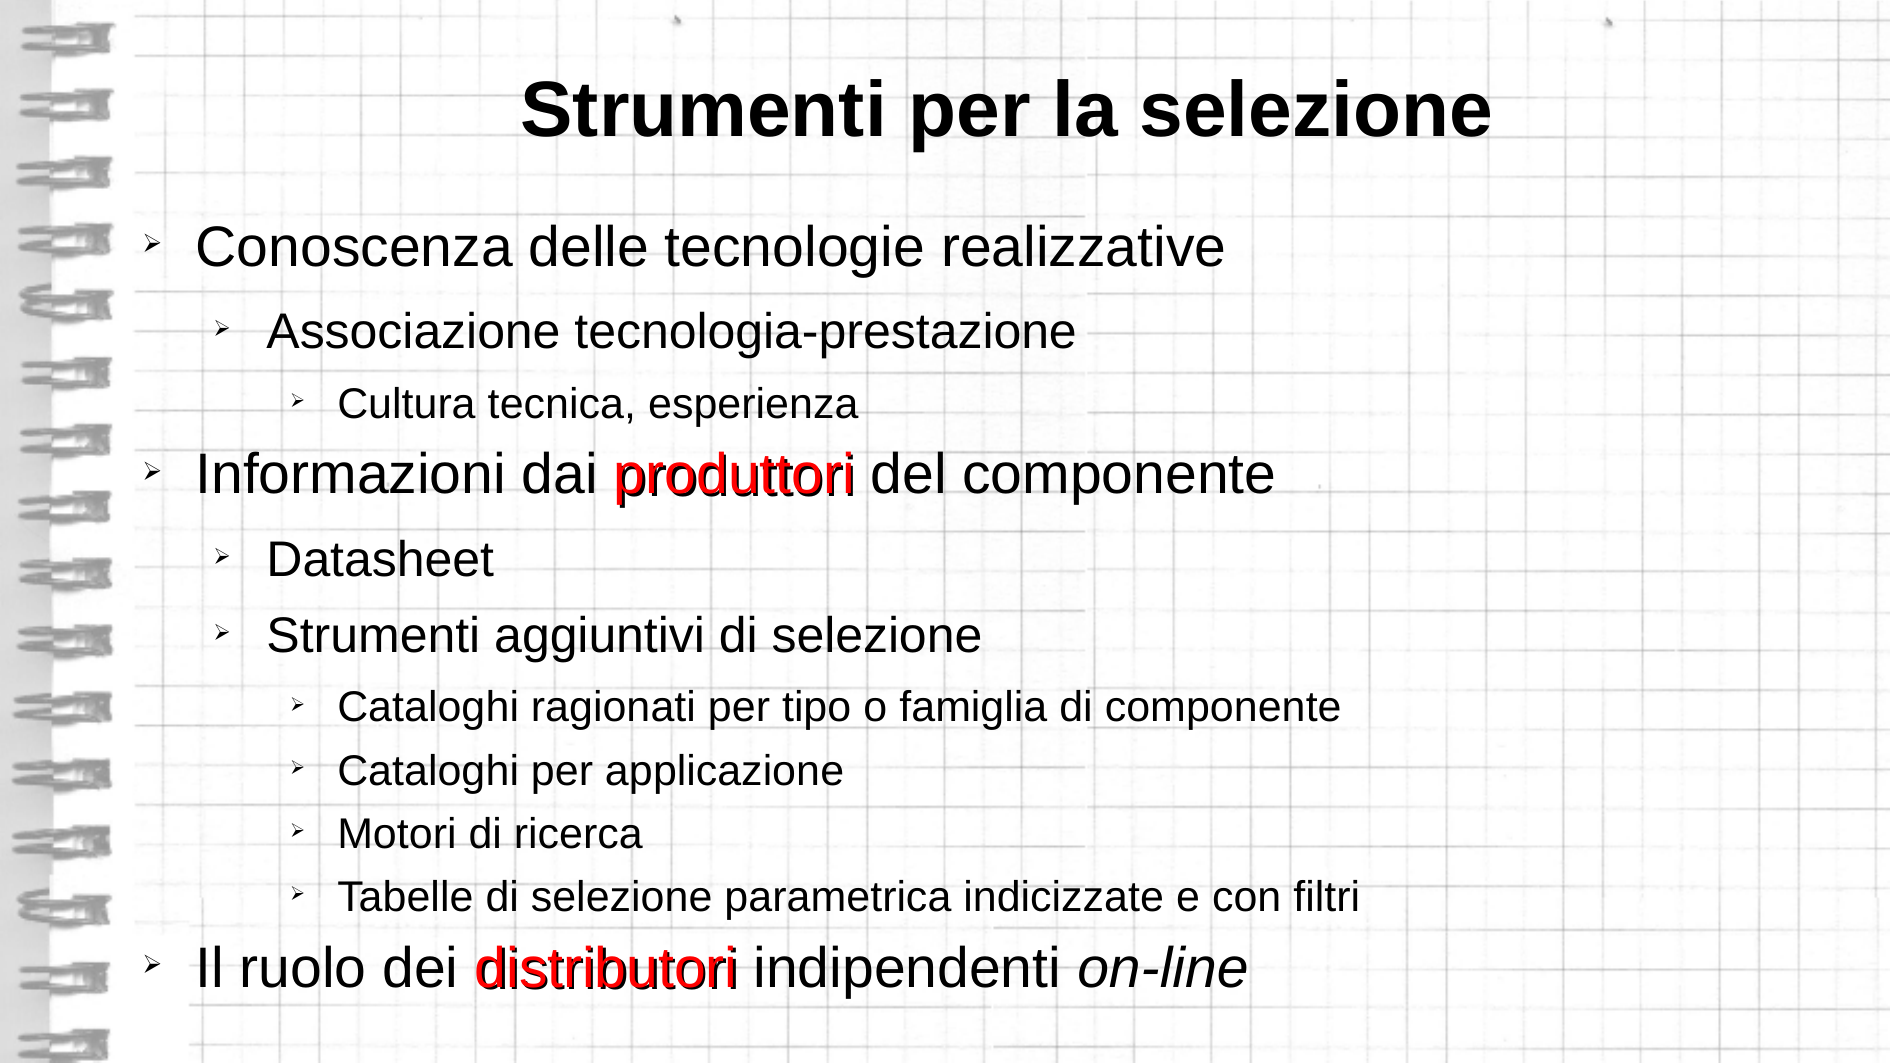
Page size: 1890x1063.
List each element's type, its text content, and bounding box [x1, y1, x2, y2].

list Conoscenza delle tecnologie realizzative Associazione tecnologia-prestazione Cultura tecnica, esperienza Informazioni dai produttori del componente Datasheet Strumenti aggiuntivi di selezione Cataloghi ragionati per tipo o famiglia di componente Cataloghi per applicazione Motori di ricerca Tabelle di selezione parametrica indicizzate e con filtri Il ruolo dei distributori indipendenti on-line [124, 214, 1890, 1000]
title Strumenti per la selezione [124, 20, 1890, 198]
picture [0, 0, 1890, 1063]
